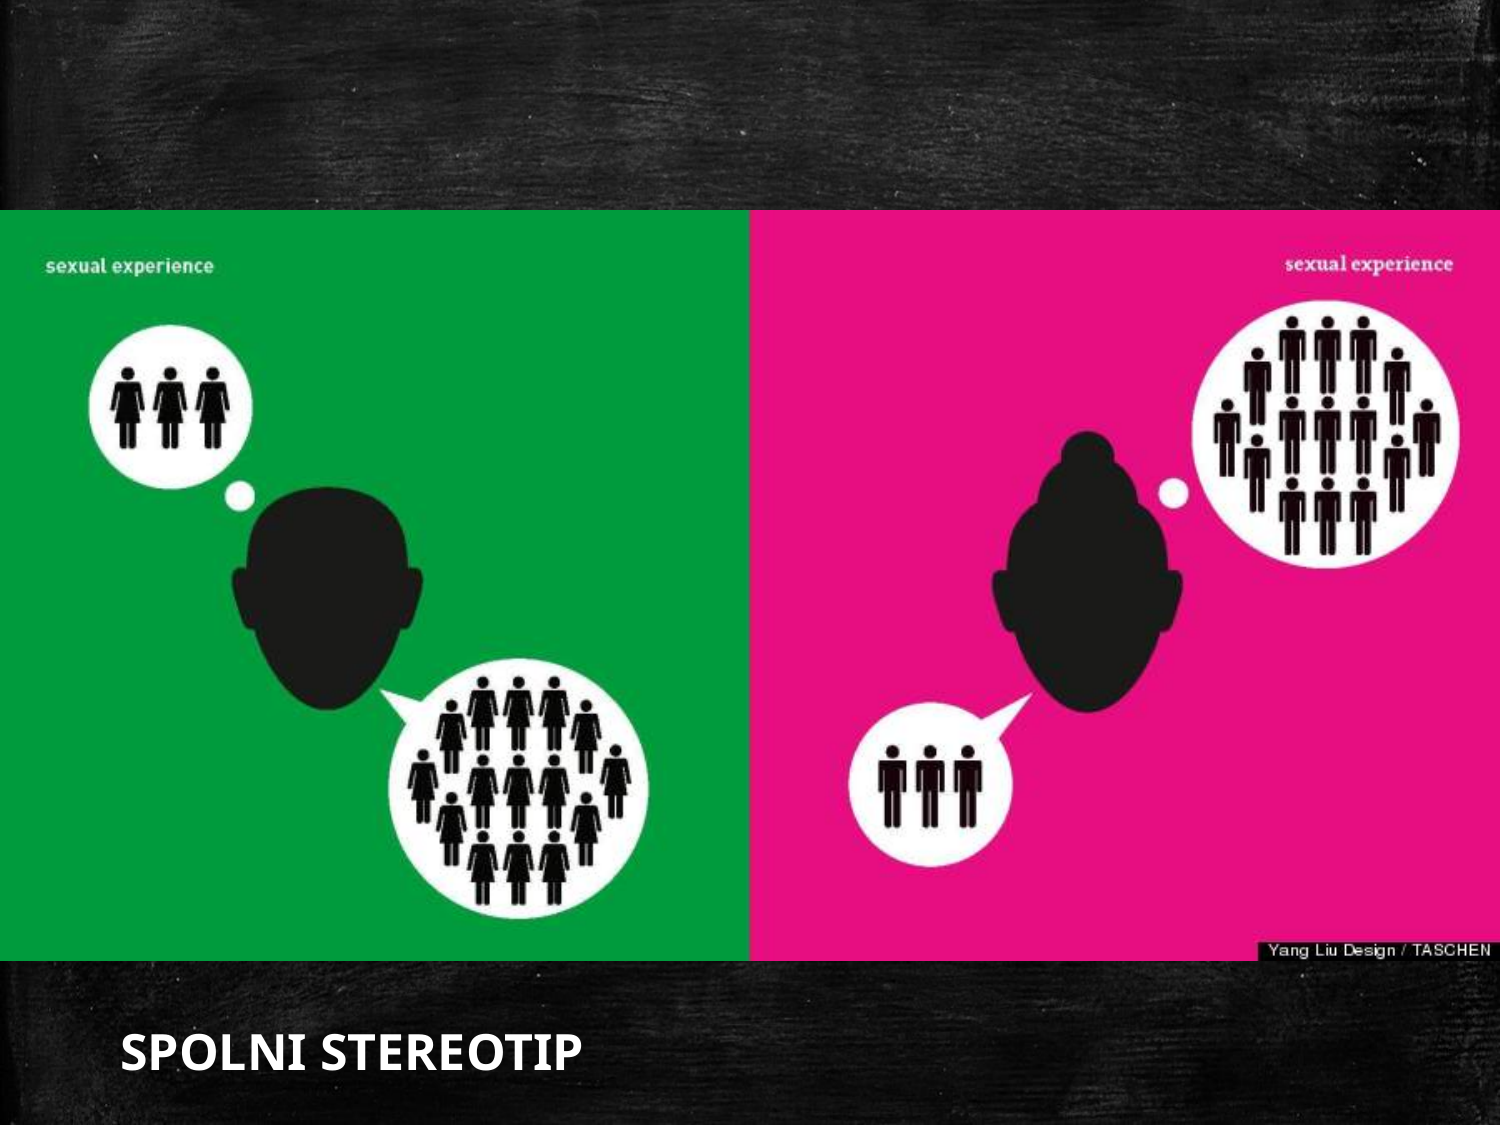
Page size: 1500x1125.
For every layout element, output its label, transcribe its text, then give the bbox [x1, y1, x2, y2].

text_box SPOLNI STEREOTIP [105, 1019, 715, 1089]
picture [0, 0, 1500, 1125]
